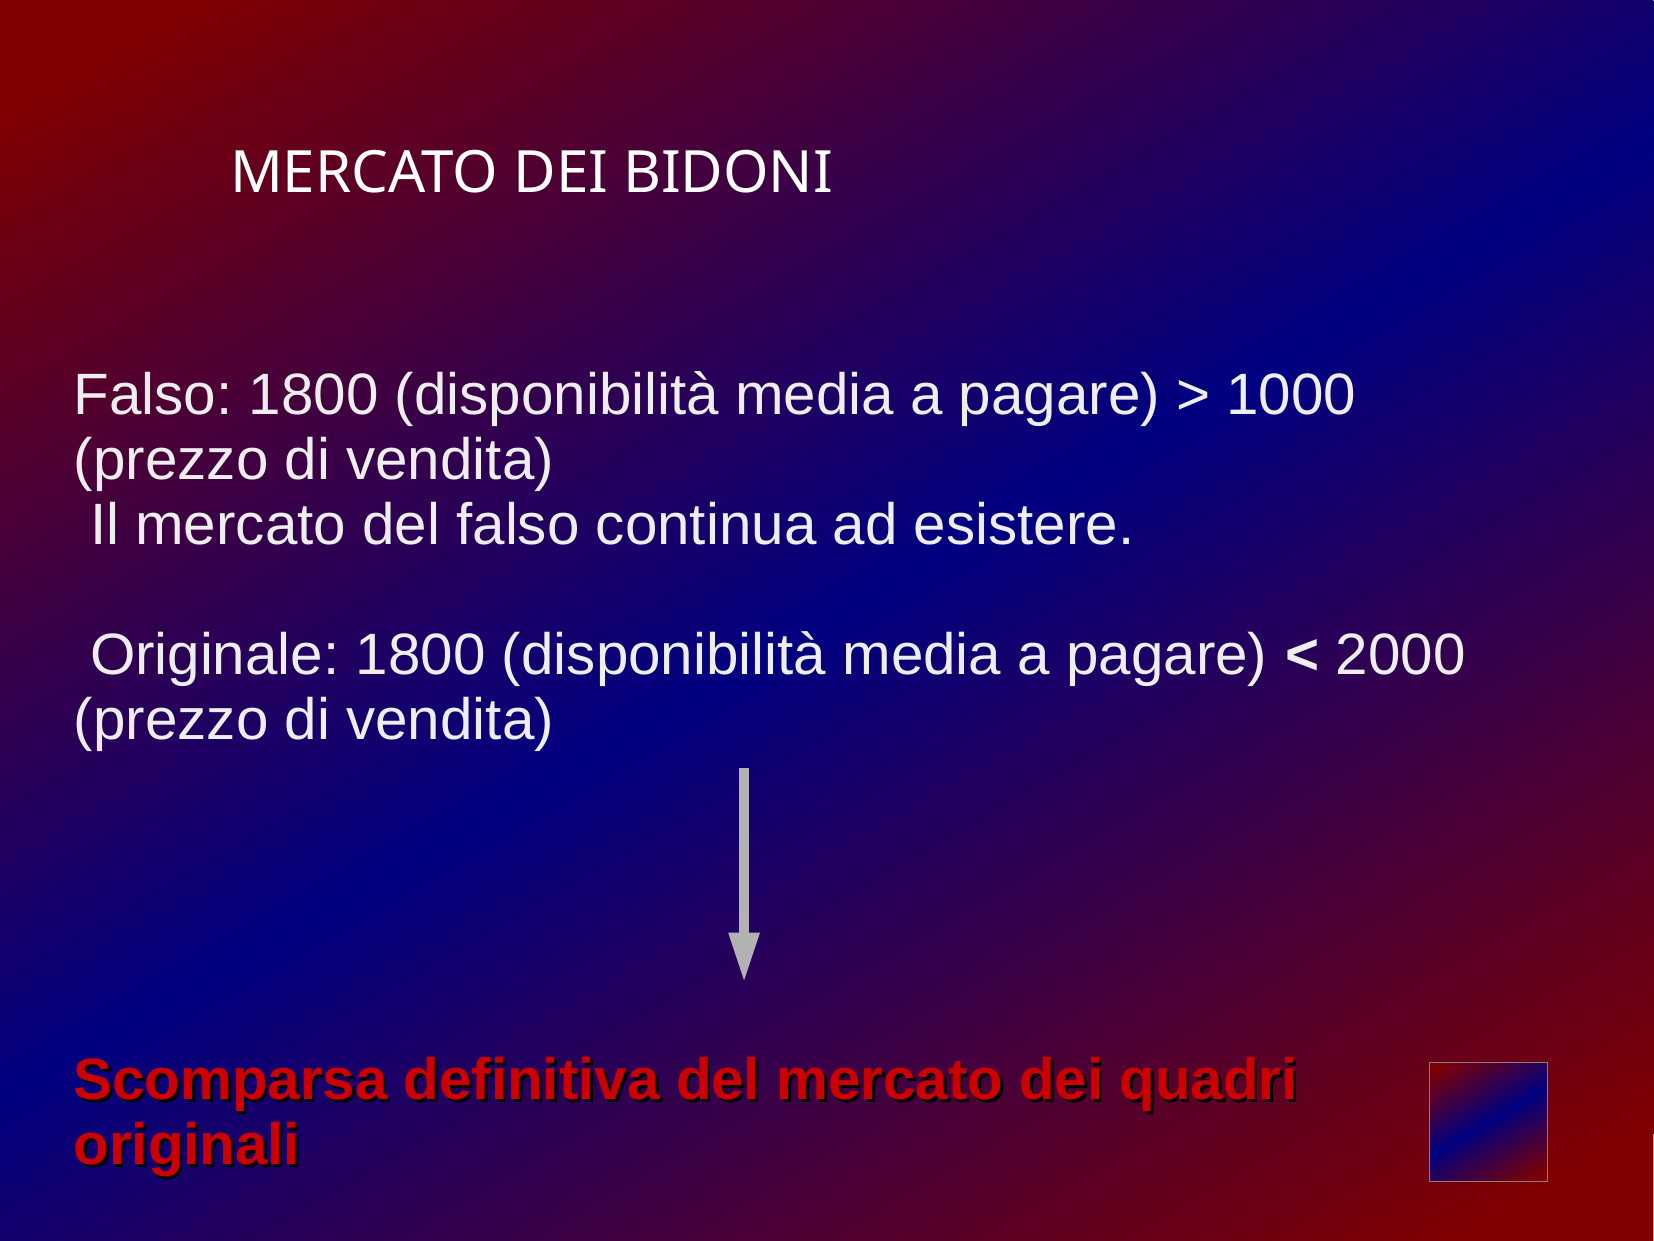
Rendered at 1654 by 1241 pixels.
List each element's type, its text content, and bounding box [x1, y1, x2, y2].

text_box [1429, 1062, 1548, 1182]
text_box Scomparsa definitiva del mercato dei quadri originali [59, 1039, 1394, 1188]
text_box Falso: 1800 (disponibilità media a pagare) > 1000 (prezzo di vendita) Il mercato del falso continua ad esistere. Originale: 1800 (disponibilità media a pagare) < 2000 (prezzo di vendita) [59, 354, 1560, 816]
text_box MERCATO DEI BIDONI [94, 123, 969, 281]
